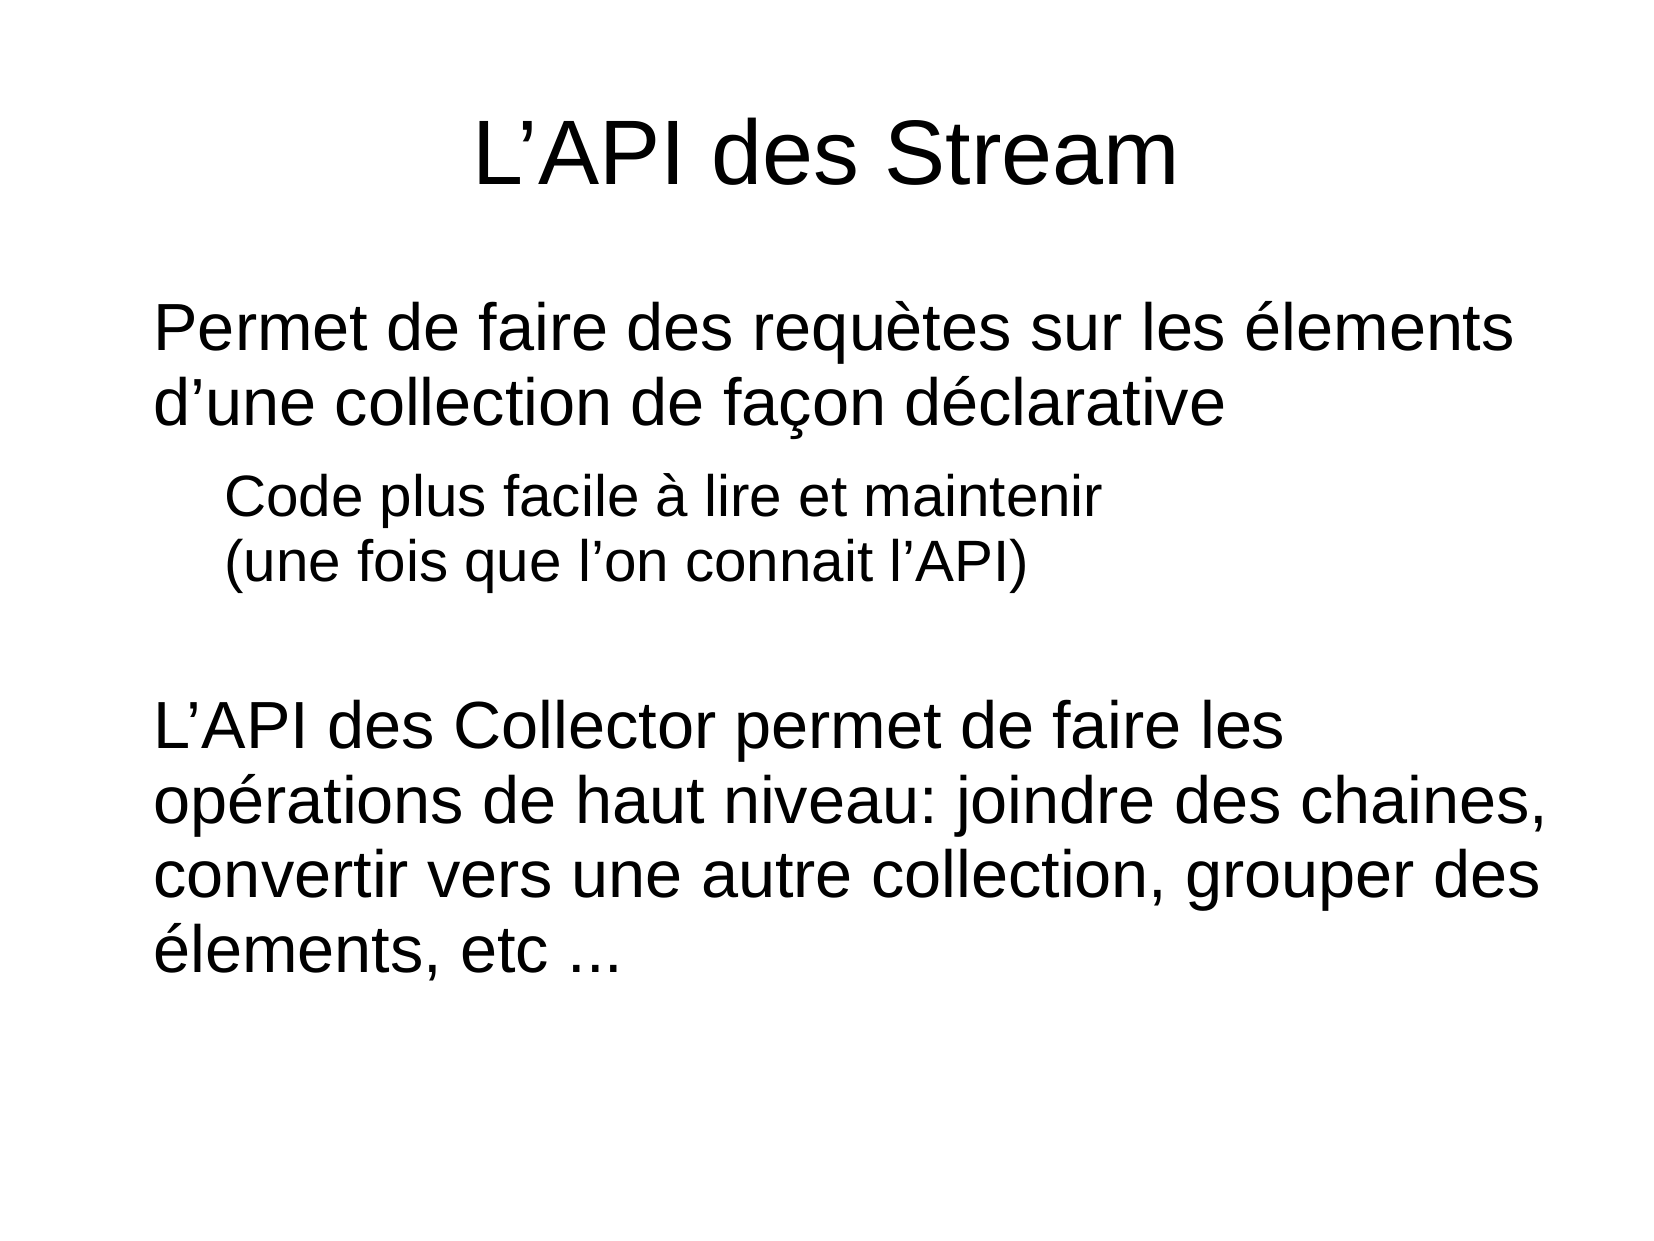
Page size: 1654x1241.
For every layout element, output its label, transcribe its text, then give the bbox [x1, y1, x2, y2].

title L’API des Stream [82, 49, 1571, 257]
list Permet de faire des requètes sur les élements d’une collection de façon déclarative Code plus facile à lire et maintenir (une fois que l’on connait l’API) L’API des Collector permet de faire les opérations de haut niveau: joindre des chaines, convertir vers une autre collection, grouper des élements, etc ... [82, 290, 1571, 1141]
